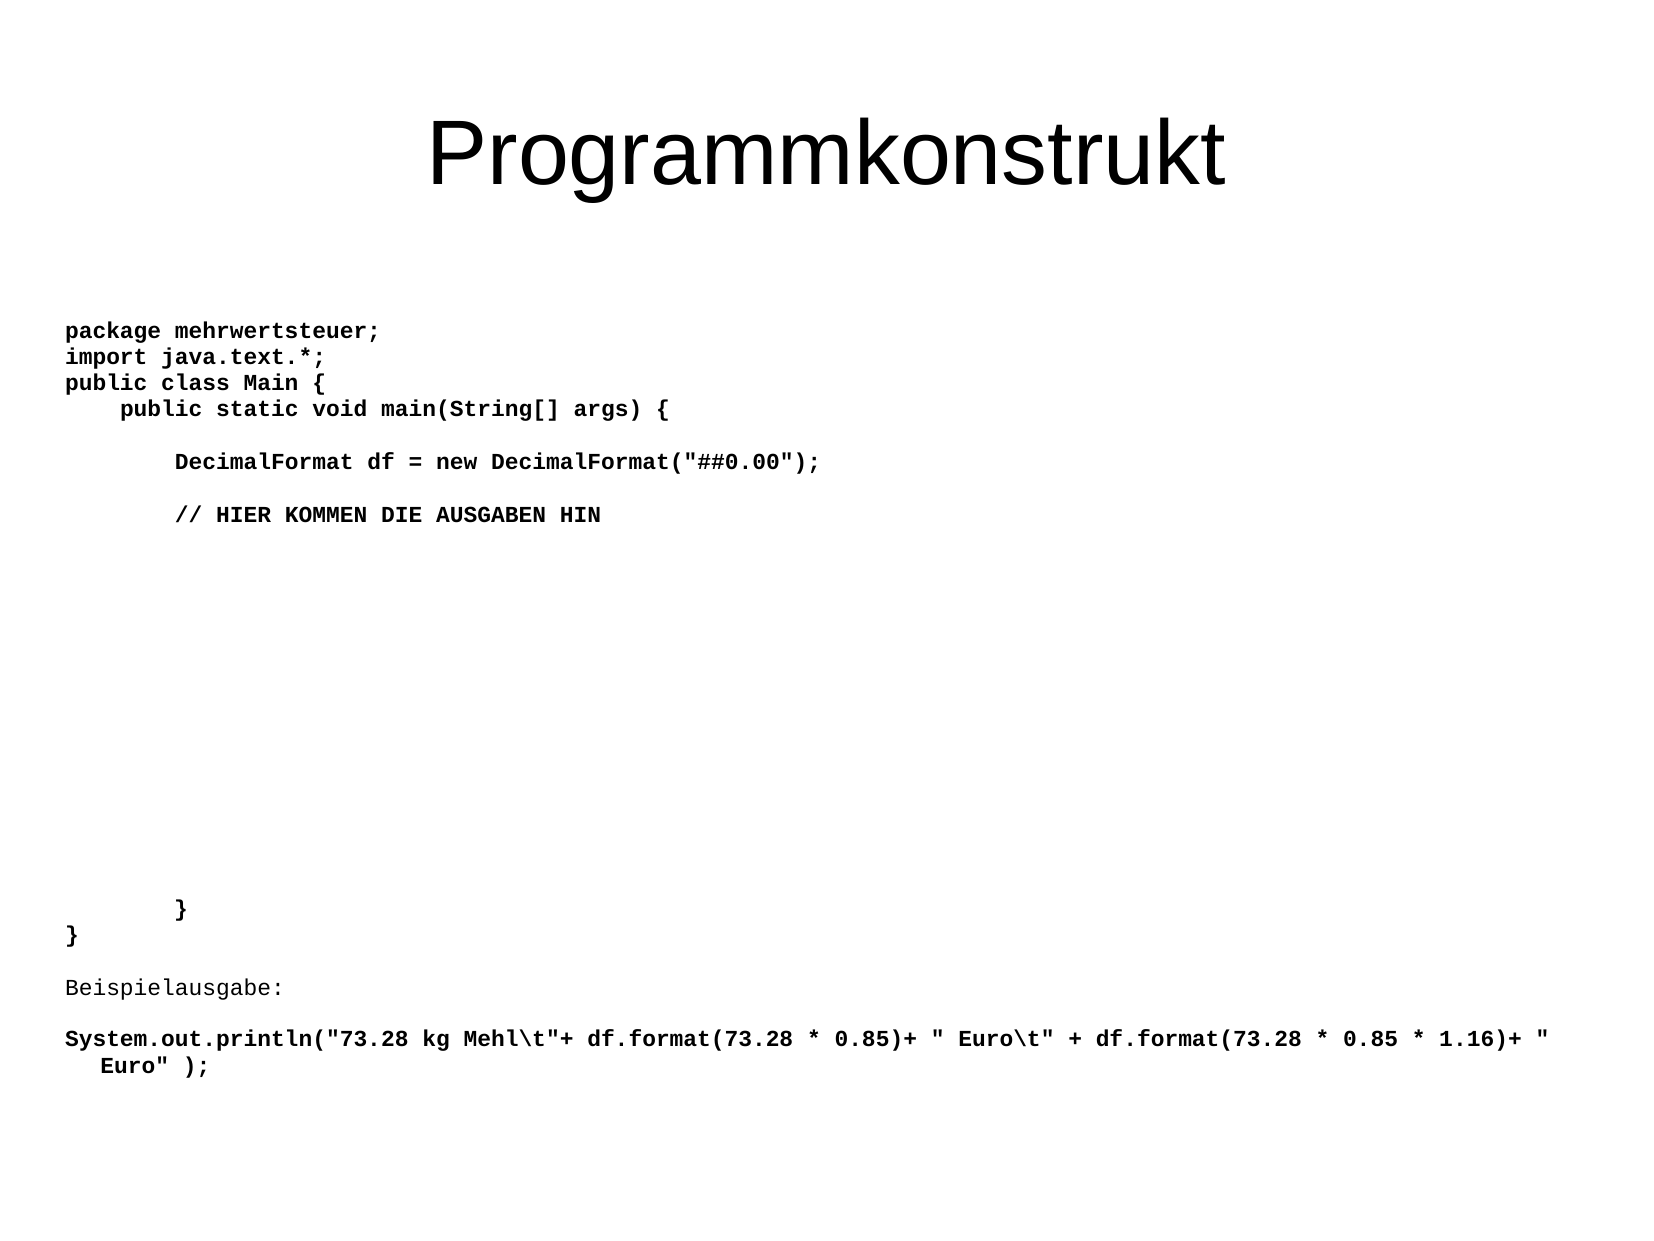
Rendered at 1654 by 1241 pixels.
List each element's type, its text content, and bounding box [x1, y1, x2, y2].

title Programmkonstrukt [82, 49, 1571, 257]
subtitle package mehrwertsteuer; import java.text.*; public class Main { public static void main(String[] args) { DecimalFormat df = new DecimalFormat("##0.00"); // HIER KOMMEN DIE AUSGABEN HIN } } Beispielausgabe: System.out.println("73.28 kg Mehl\t"+ df.format(73.28 * 0.85)+ " Euro\t" + df.format(73.28 * 0.85 * 1.16)+ " Euro" ); [29, 290, 1654, 1109]
